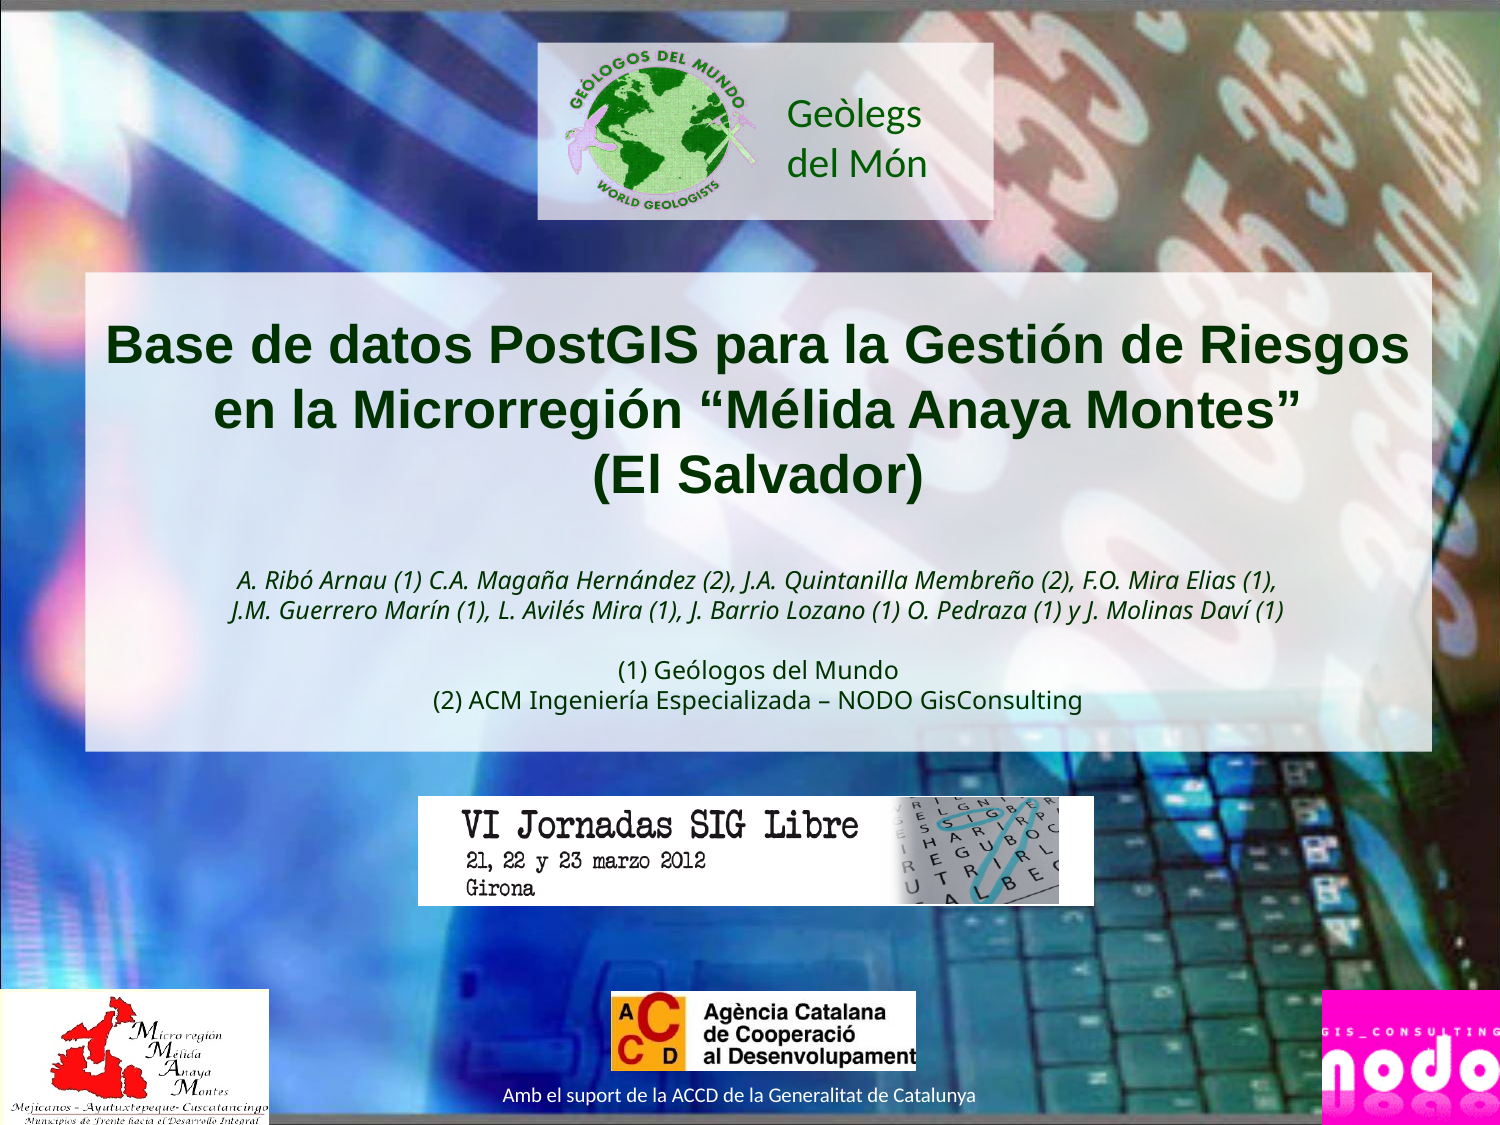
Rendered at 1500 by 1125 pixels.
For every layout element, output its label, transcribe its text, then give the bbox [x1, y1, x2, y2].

text_box [858, 154, 874, 168]
text_box Base de datos PostGIS para la Gestión de Riesgos en la Microrregión “Mélida Anaya Montes” (El Salvador) A. Ribó Arnau (1) C.A. Magaña Hernández (2), J.A. Quintanilla Membreño (2), F.O. Mira Elias (1), J.M. Guerrero Marín (1), L. Avilés Mira (1), J. Barrio Lozano (1) O. Pedraza (1) y J. Molinas Daví (1) (1) Geólogos del Mundo (2) ACM Ingeniería Especializada – NODO GisConsulting [85, 272, 1432, 752]
text_box [537, 42, 994, 220]
text_box [791, 160, 801, 174]
text_box Amb el suport de la ACCD de la Generalitat de Catalunya [487, 1074, 1054, 1115]
text_box Geòlegs del Món [772, 78, 1014, 154]
picture [0, 0, 1500, 1125]
